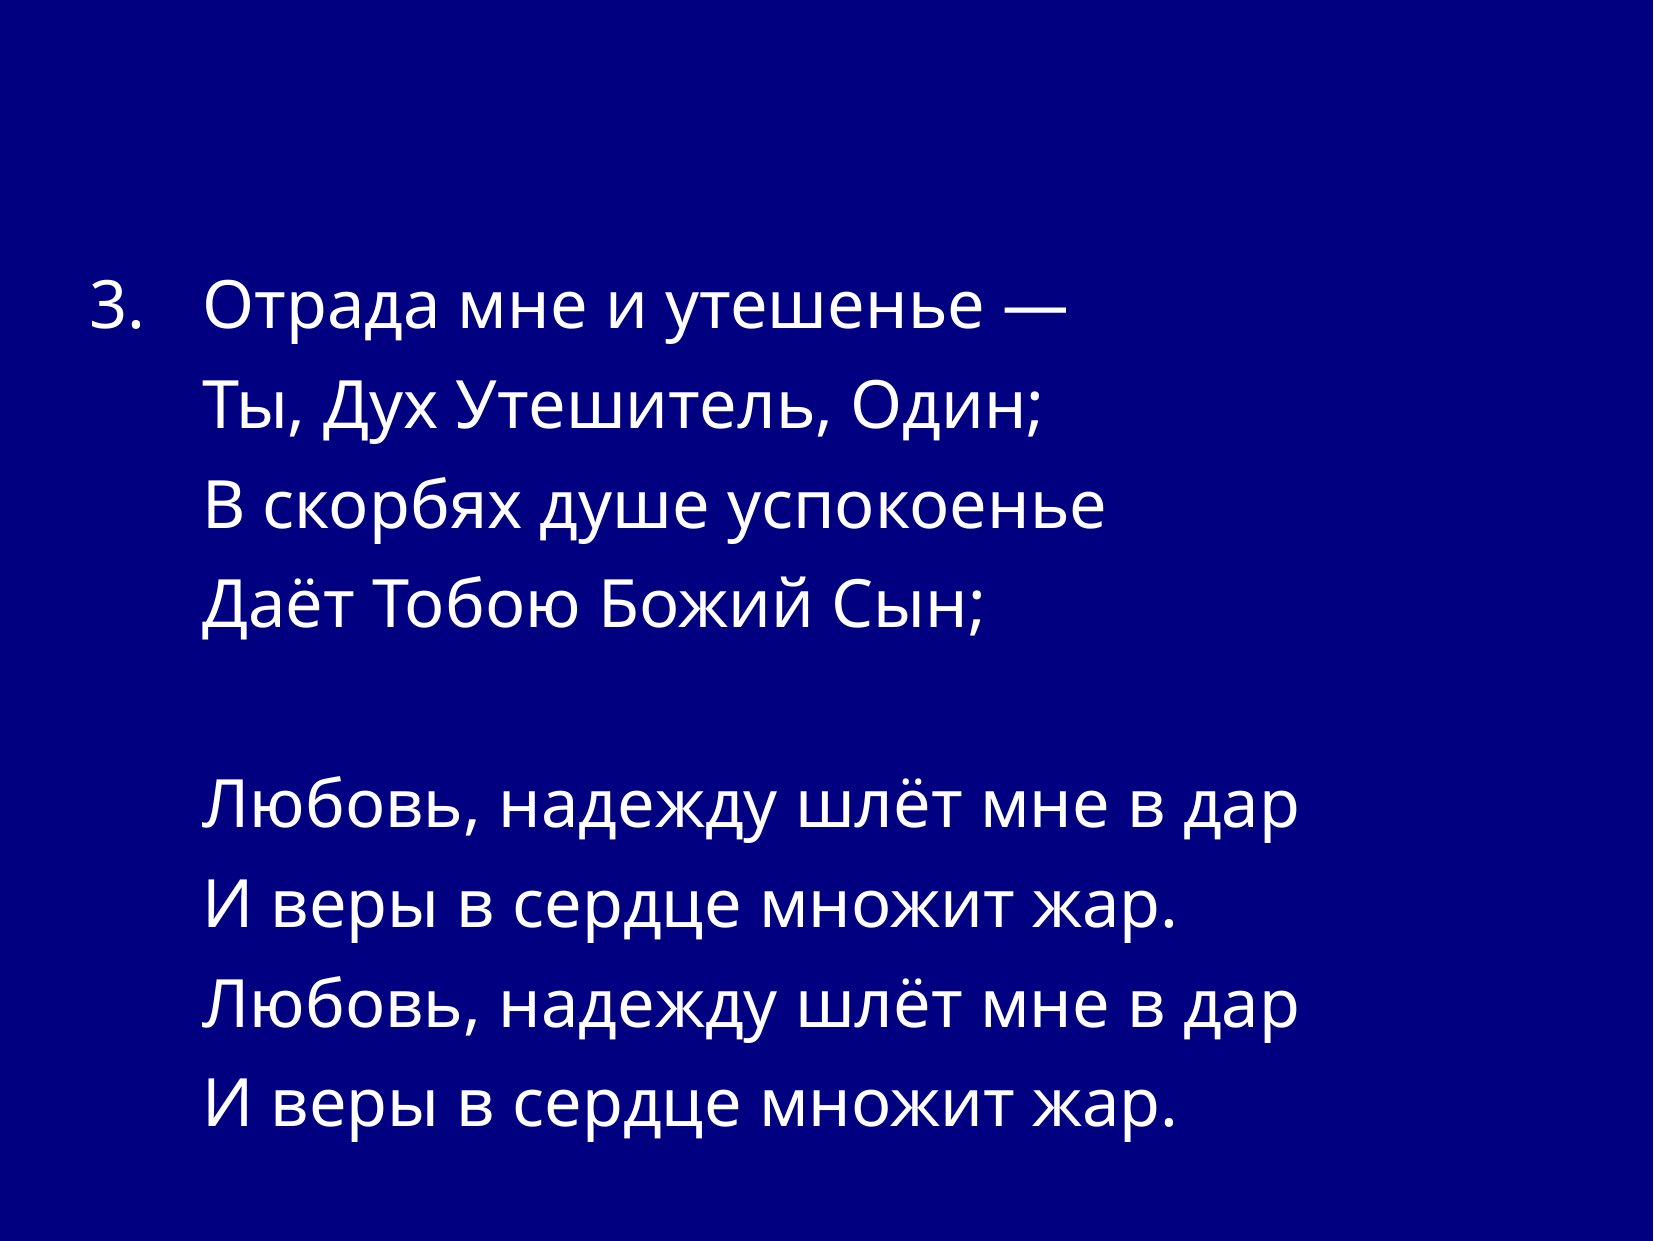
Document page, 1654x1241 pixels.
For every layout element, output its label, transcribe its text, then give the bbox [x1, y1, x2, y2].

text_box 3. Отрада мне и утешенье — Ты, Дух Утешитель, Один; В скорбях душе успокоенье Даёт Тобою Божий Сын; Любовь, надежду шлёт мне в дар И веры в сердце множит жар. Любовь, надежду шлёт мне в дар И веры в сердце множит жар. [75, 150, 1576, 1163]
